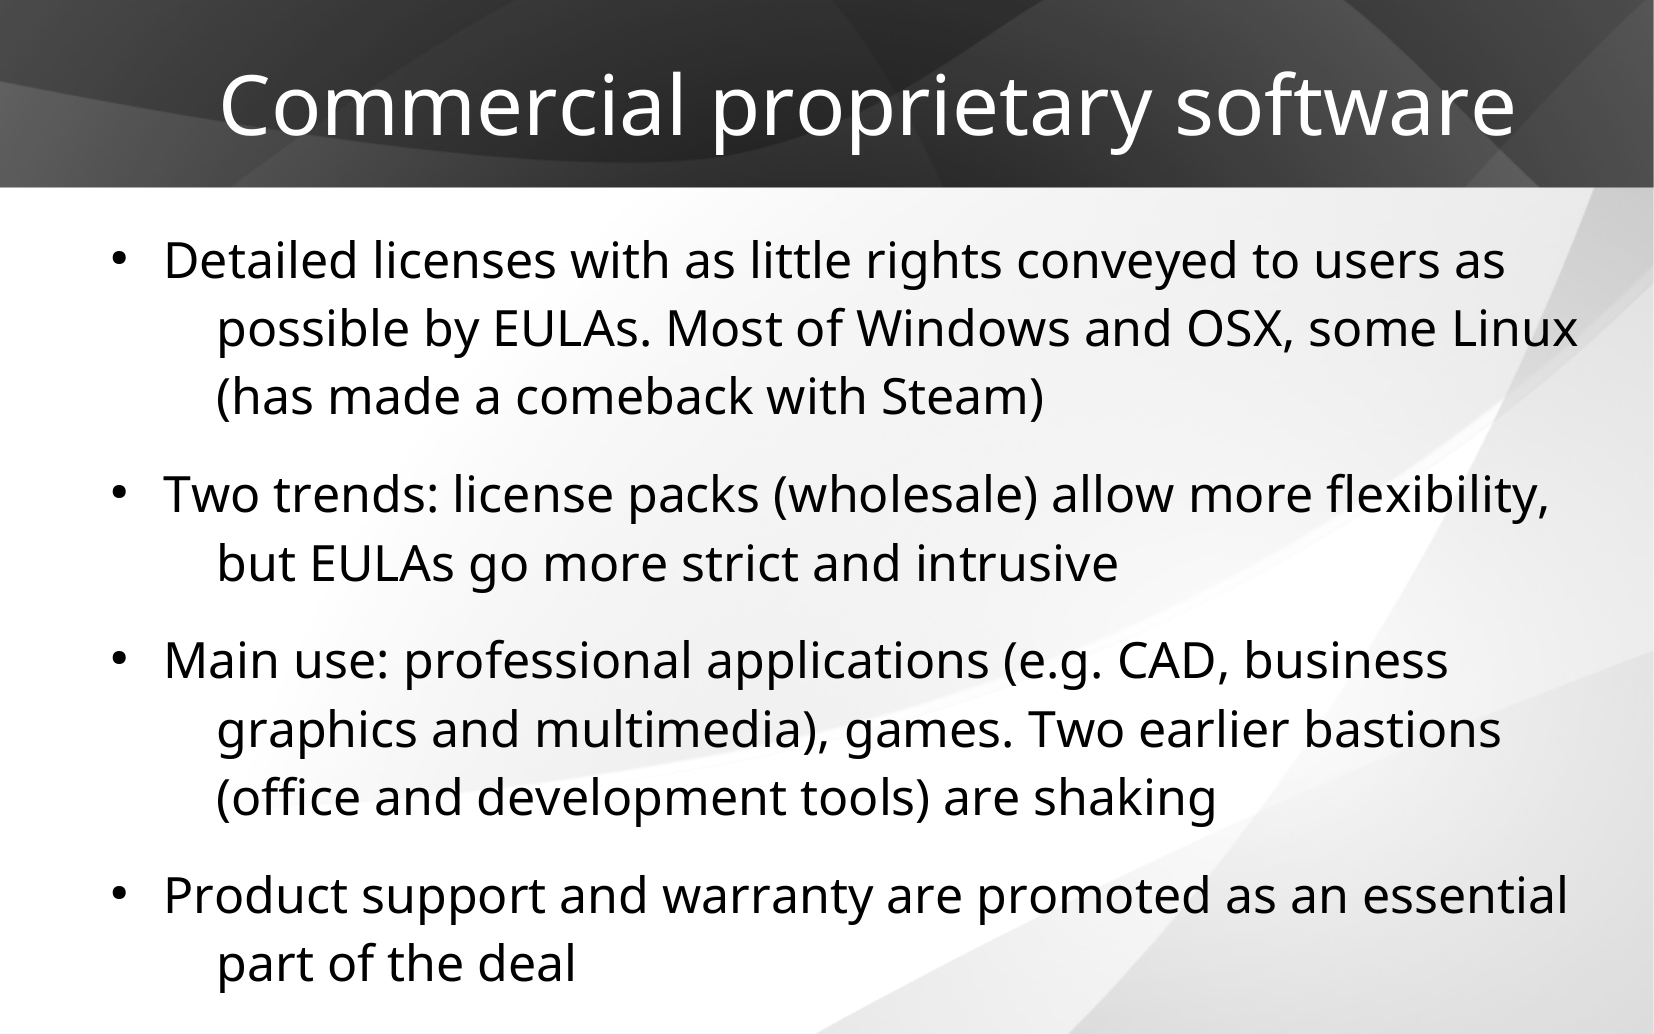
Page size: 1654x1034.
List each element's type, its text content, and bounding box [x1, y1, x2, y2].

picture [0, 0, 1654, 1034]
list Detailed licenses with as little rights conveyed to users as possible by EULAs. Most of Windows and OSX, some Linux (has made a comeback with Steam) Two trends: license packs (wholesale) allow more flexibility, but EULAs go more strict and intrusive Main use: professional applications (e.g. CAD, business graphics and multimedia), games. Two earlier bastions (office and development tools) are shaking Product support and warranty are promoted as an essential part of the deal [75, 225, 1613, 1013]
title Commercial proprietary software [124, 0, 1613, 208]
